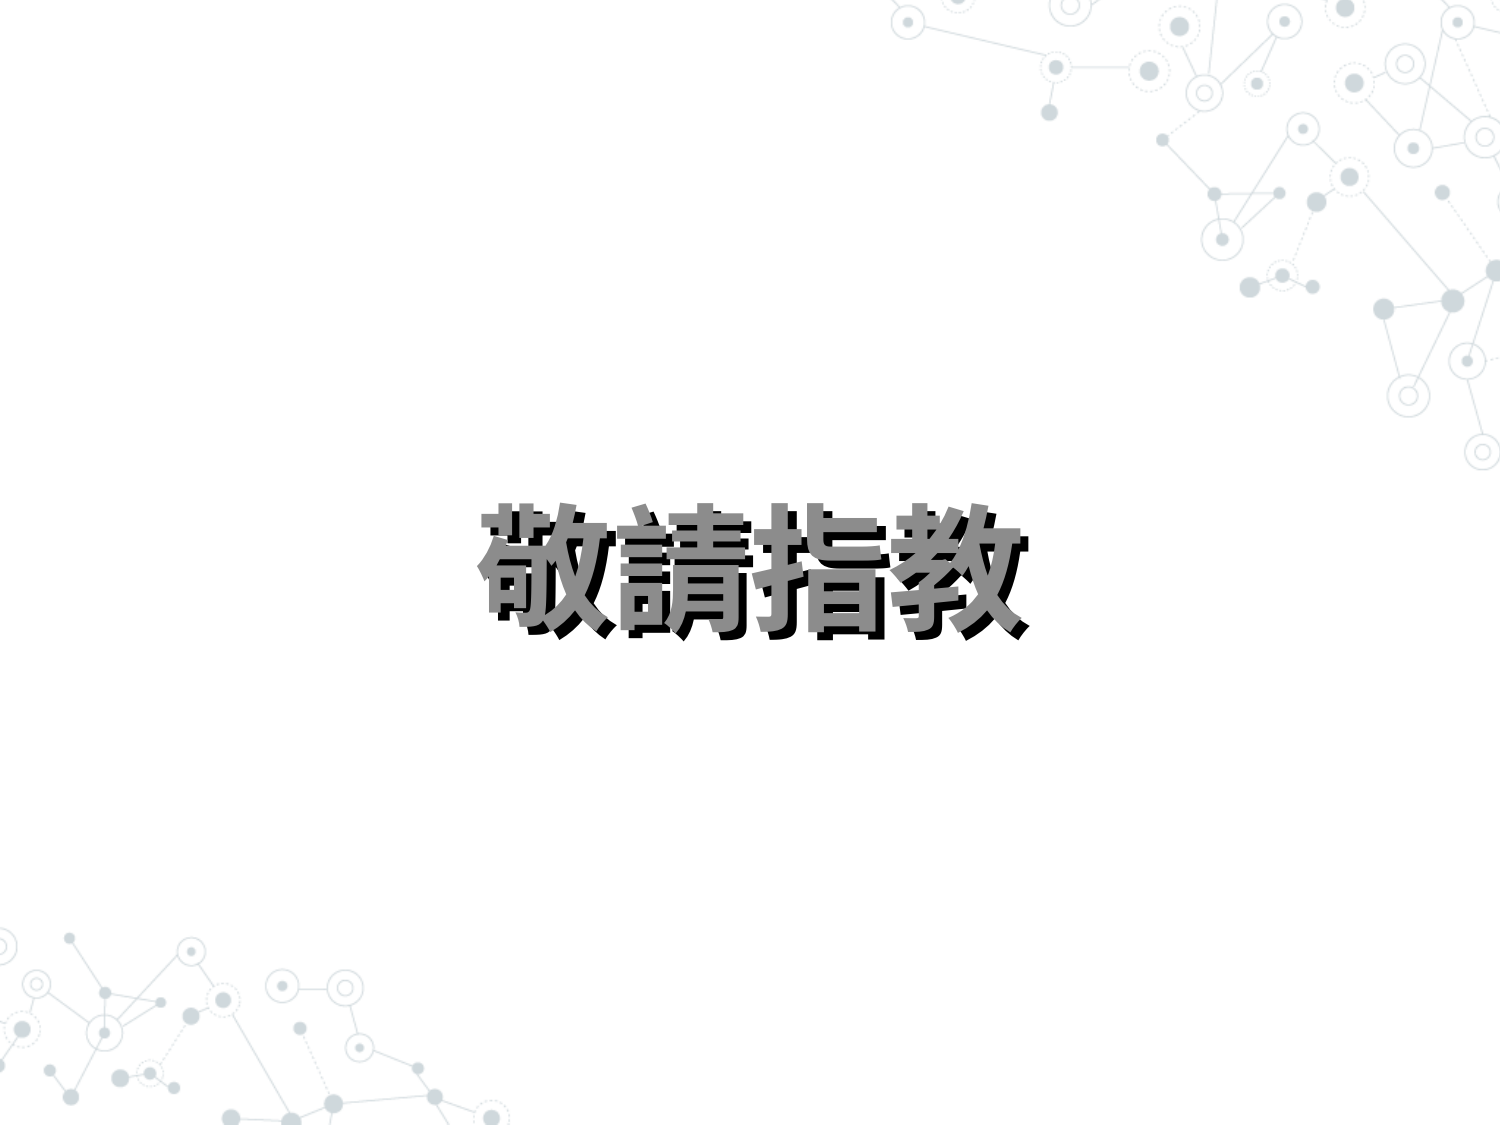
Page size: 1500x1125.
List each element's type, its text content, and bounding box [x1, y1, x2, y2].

list 敬請指教 [128, 468, 1372, 755]
